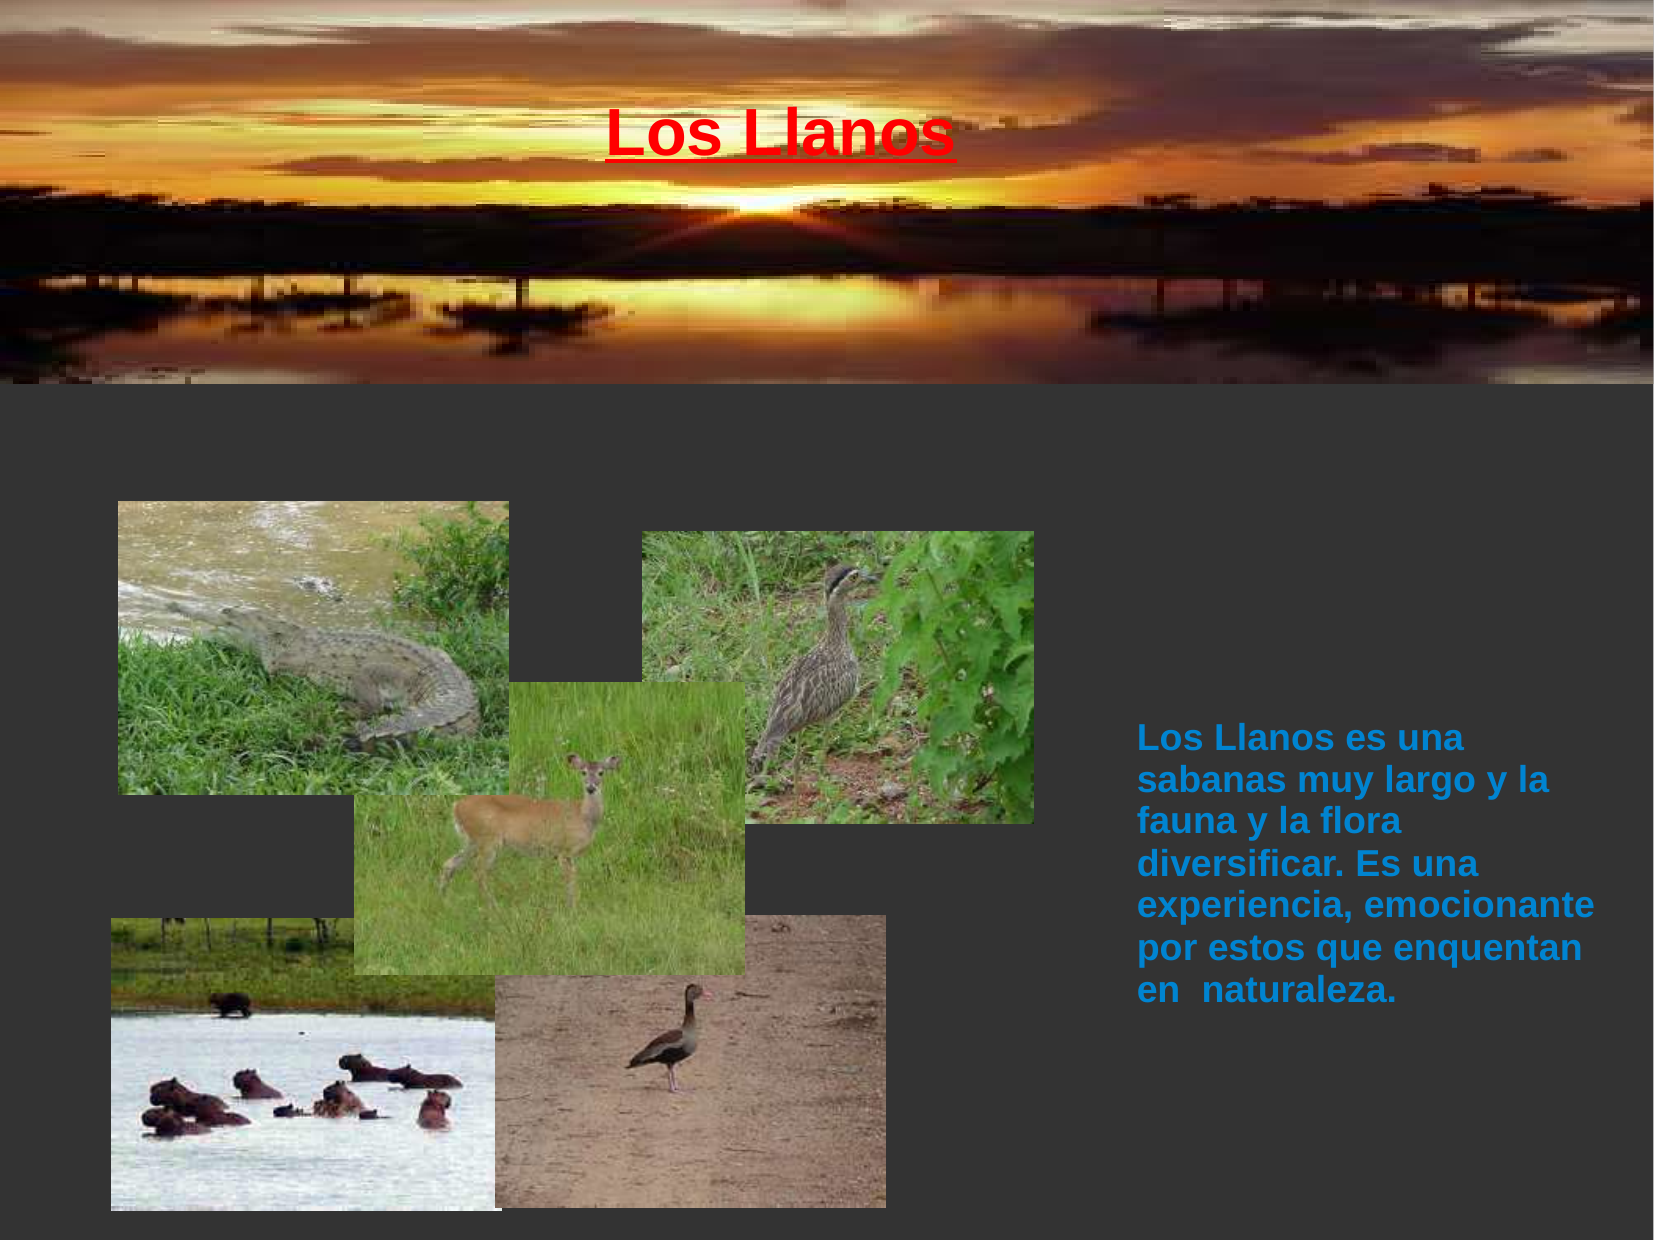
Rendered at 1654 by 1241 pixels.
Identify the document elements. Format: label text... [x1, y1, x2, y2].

text_box Los Llanos [590, 87, 1182, 178]
picture [111, 501, 1034, 1211]
picture [0, 0, 1654, 384]
text_box Los Llanos es una sabanas muy largo y la fauna y la flora diversificar. Es una experiencia, emocionante por estos que enquentan en naturaleza. [1122, 708, 1625, 1027]
